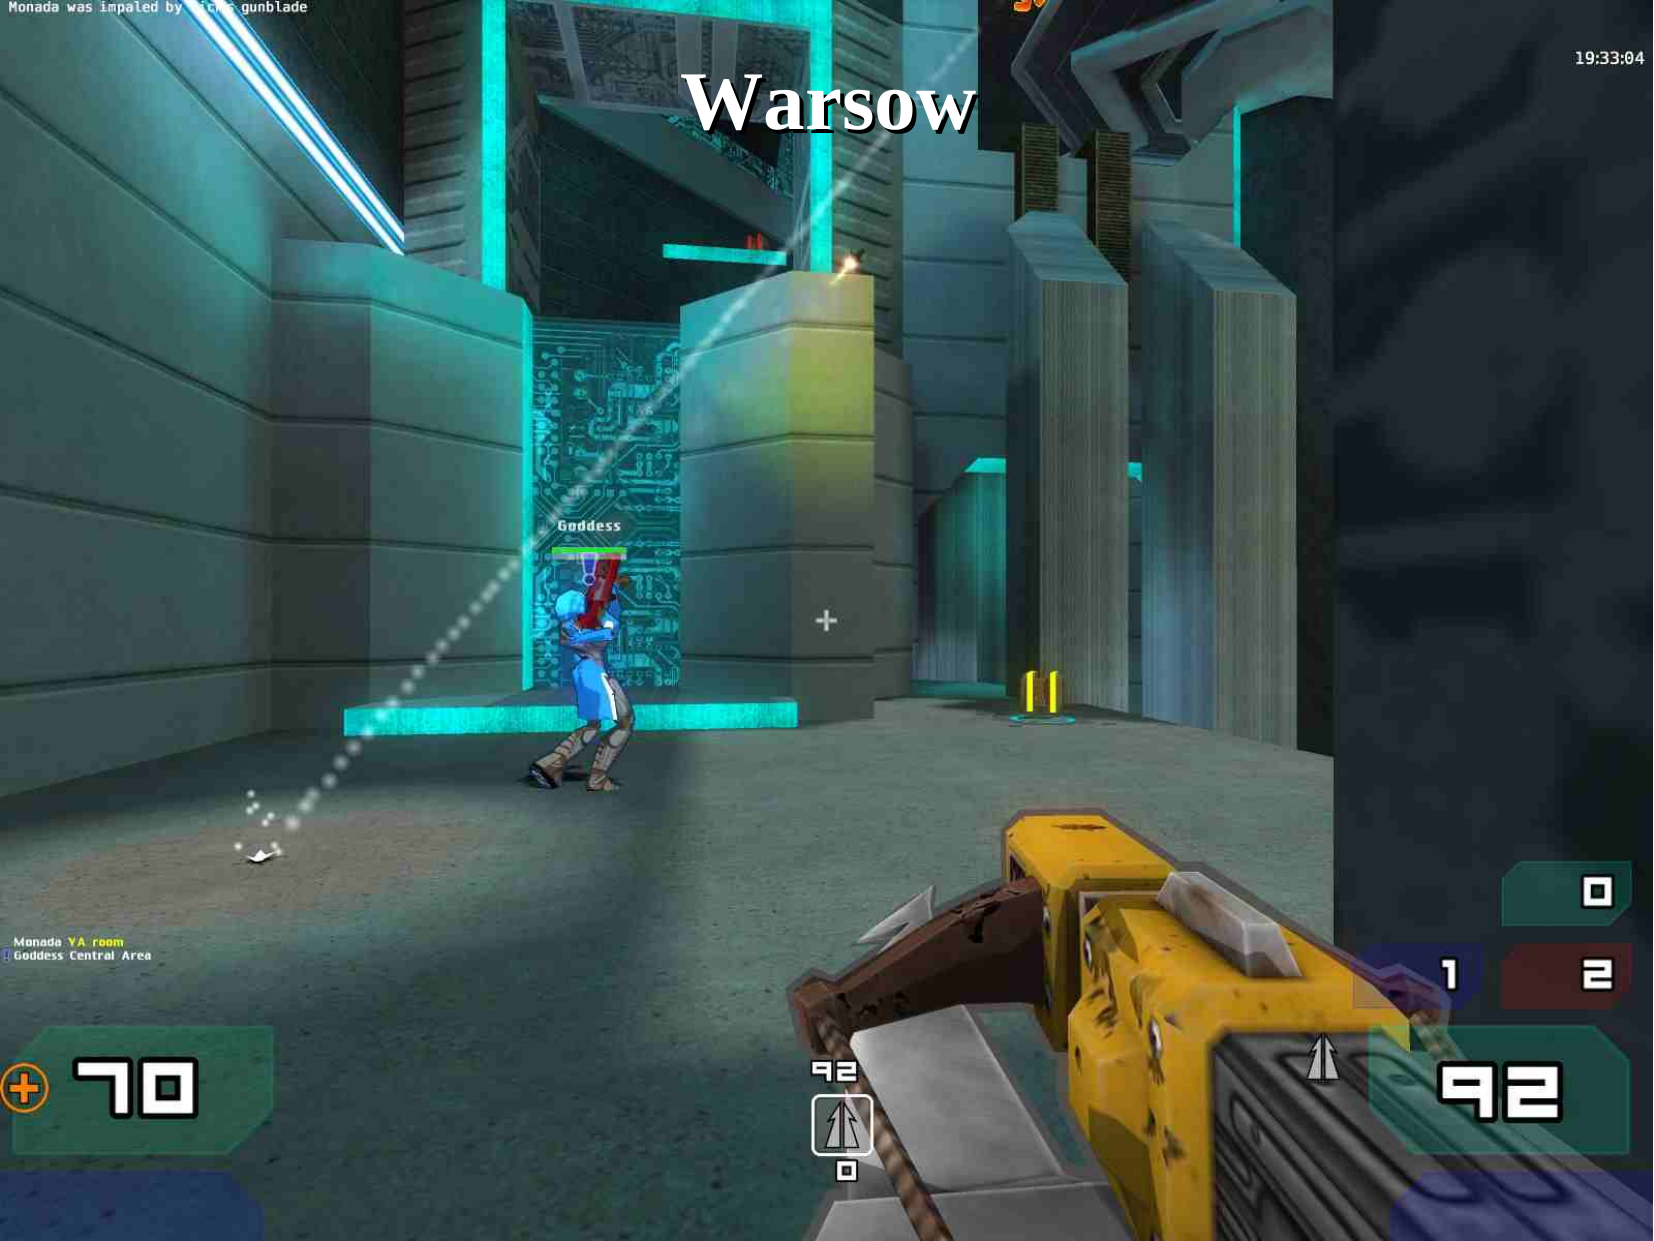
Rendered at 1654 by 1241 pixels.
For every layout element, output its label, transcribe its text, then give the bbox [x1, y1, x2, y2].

picture [0, 0, 1653, 1241]
title Warsow [90, 0, 1567, 204]
